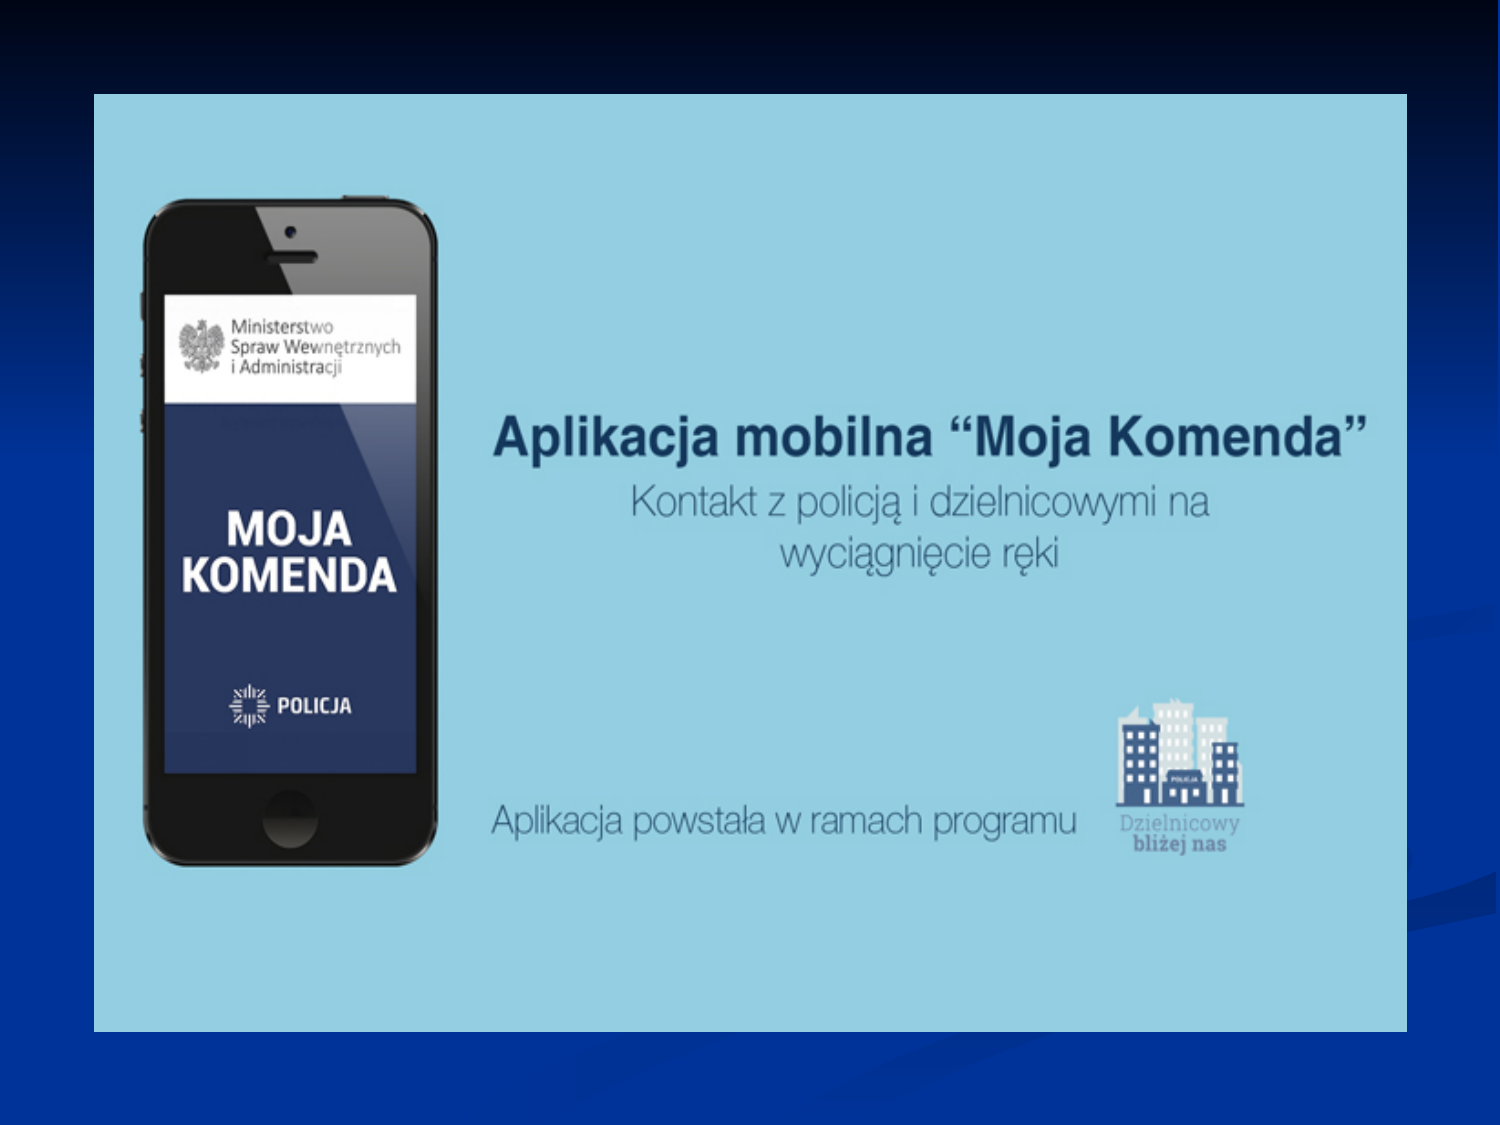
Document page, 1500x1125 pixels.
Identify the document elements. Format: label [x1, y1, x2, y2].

picture [94, 94, 1407, 1032]
